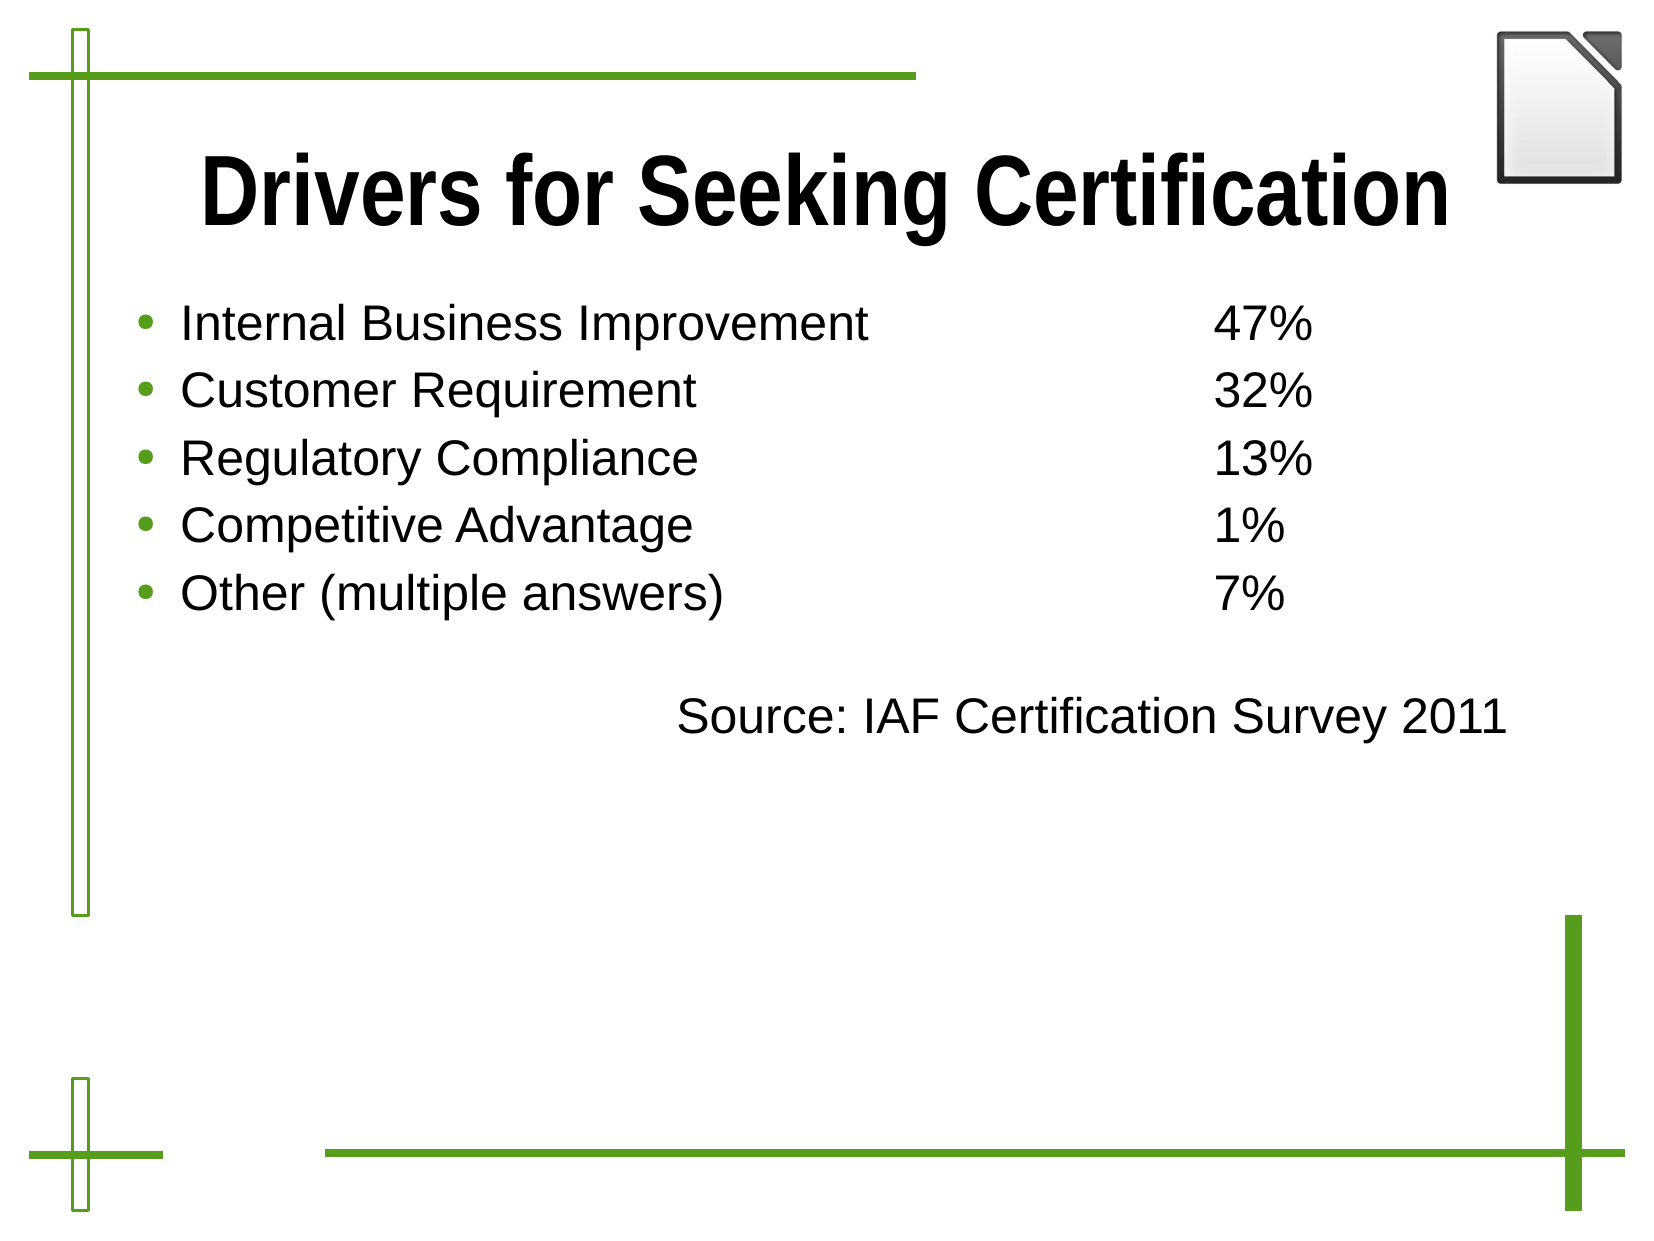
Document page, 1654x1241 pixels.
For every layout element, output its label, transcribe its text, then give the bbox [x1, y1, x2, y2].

list Internal Business Improvement 47% Customer Requirement 32% Regulatory Compliance 13% Competitive Advantage 1% Other (multiple answers) 7% Source: IAF Certification Survey 2011 [118, 295, 1536, 1123]
picture [1494, 29, 1624, 186]
title Drivers for Seeking Certification [118, 118, 1536, 260]
